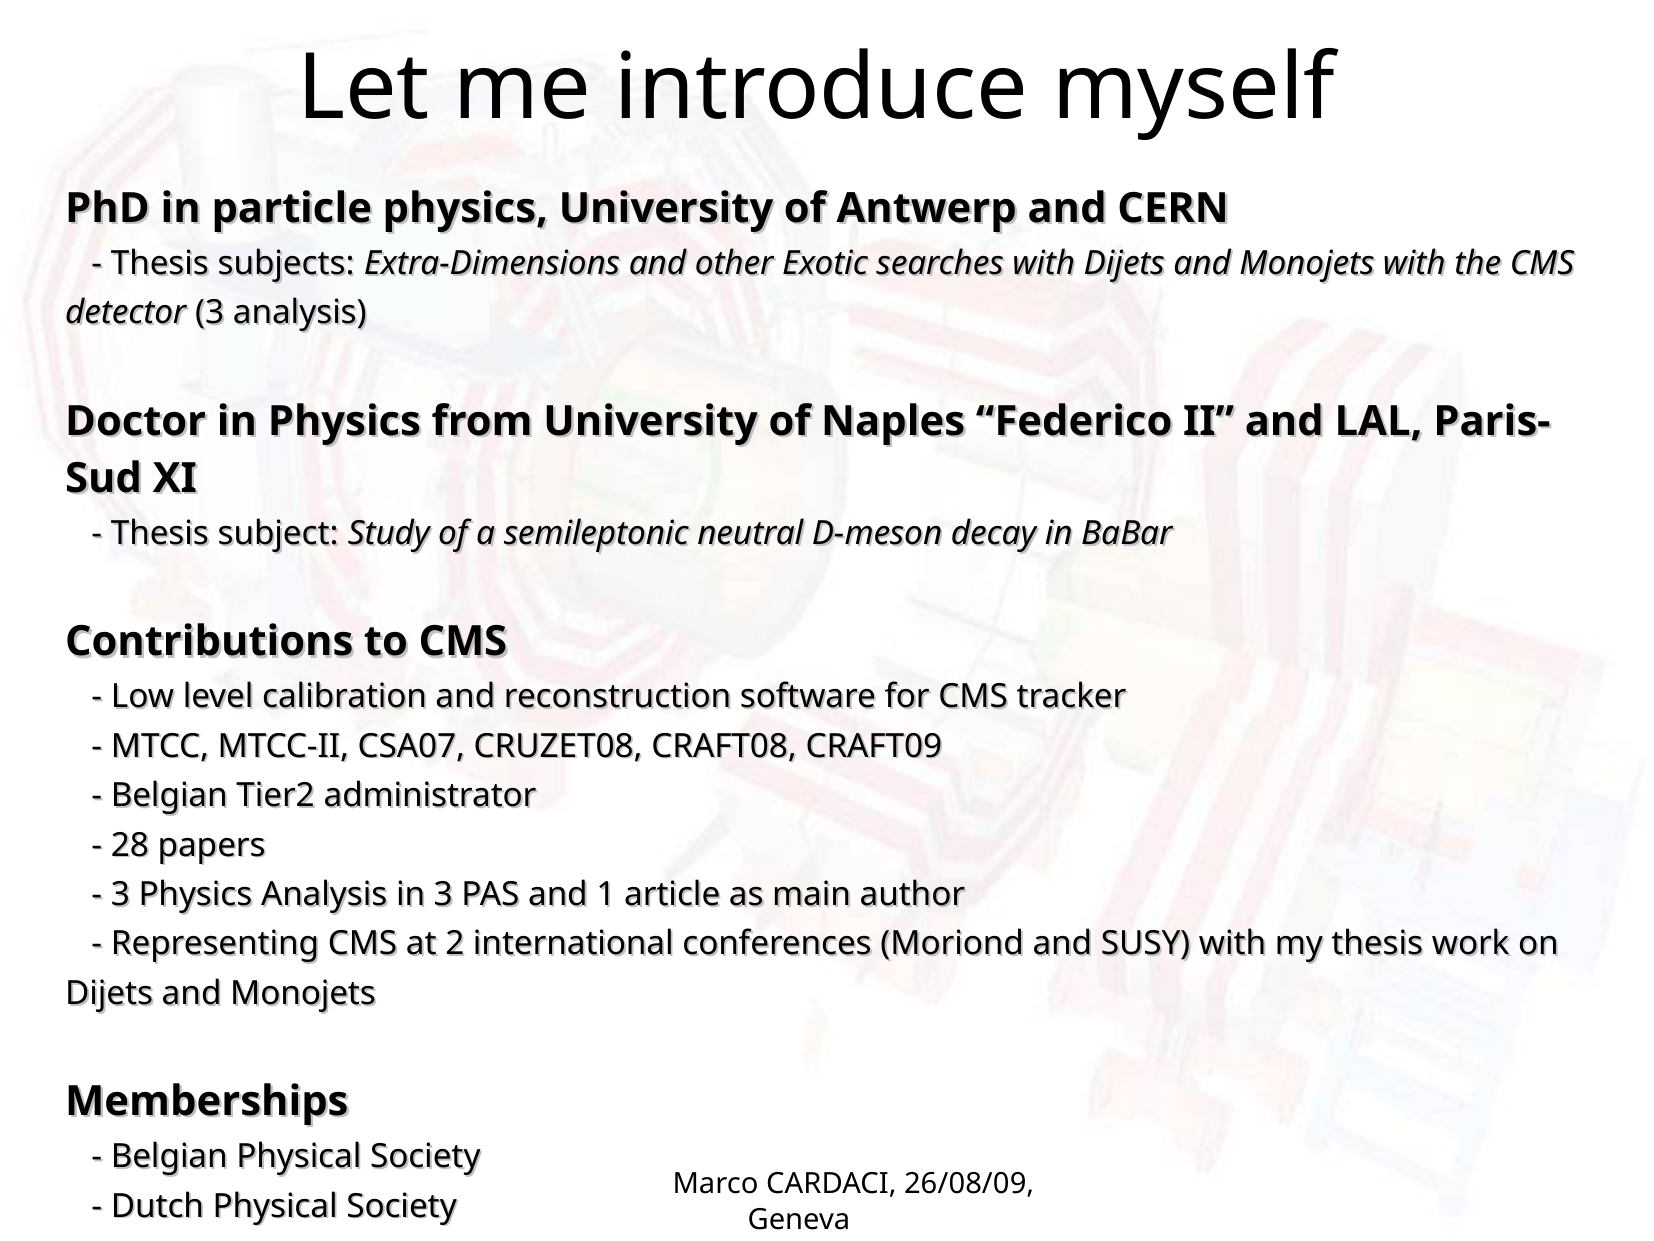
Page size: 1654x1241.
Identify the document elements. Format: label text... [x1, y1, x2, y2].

text_box PhD in particle physics, University of Antwerp and CERN - Thesis subjects: Extra-Dimensions and other Exotic searches with Dijets and Monojets with the CMS detector (3 analysis) Doctor in Physics from University of Naples “Federico II” and LAL, Paris-Sud XI - Thesis subject: Study of a semileptonic neutral D-meson decay in BaBar Contributions to CMS - Low level calibration and reconstruction software for CMS tracker - MTCC, MTCC-II, CSA07, CRUZET08, CRAFT08, CRAFT09 - Belgian Tier2 administrator - 28 papers - 3 Physics Analysis in 3 PAS and 1 article as main author - Representing CMS at 2 international conferences (Moriond and SUSY) with my thesis work on Dijets and Monojets Memberships - Belgian Physical Society - Dutch Physical Society Teaching - 2 bachelor thesis supervisions [65, 177, 1613, 1167]
picture [5, 0, 1651, 1235]
text_box Marco CARDACI, 26/08/09, Geneva [657, 1167, 1078, 1213]
title Let me introduce myself [182, 15, 1451, 154]
